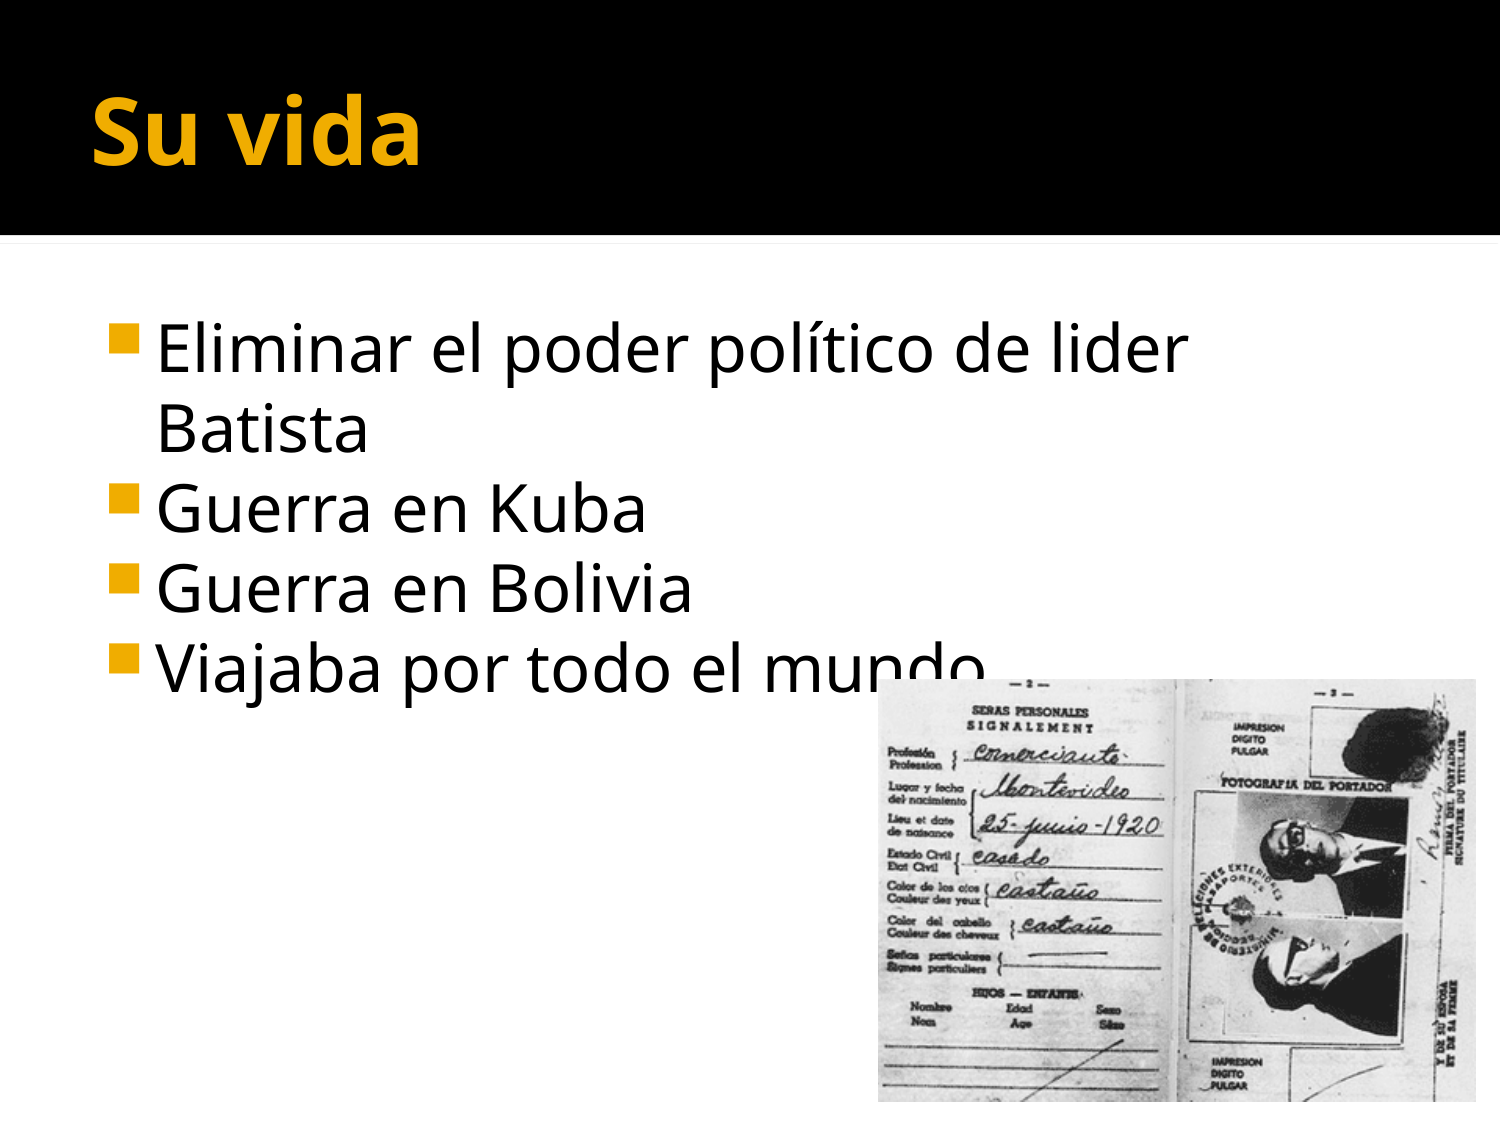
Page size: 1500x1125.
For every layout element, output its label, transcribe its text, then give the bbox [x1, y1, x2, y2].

title Su vida [75, 25, 1425, 231]
list Eliminar el poder político de lider Batista Guerra en Kuba Guerra en Bolivia Viajaba por todo el mundo [75, 291, 1425, 1050]
picture [878, 679, 1476, 1102]
